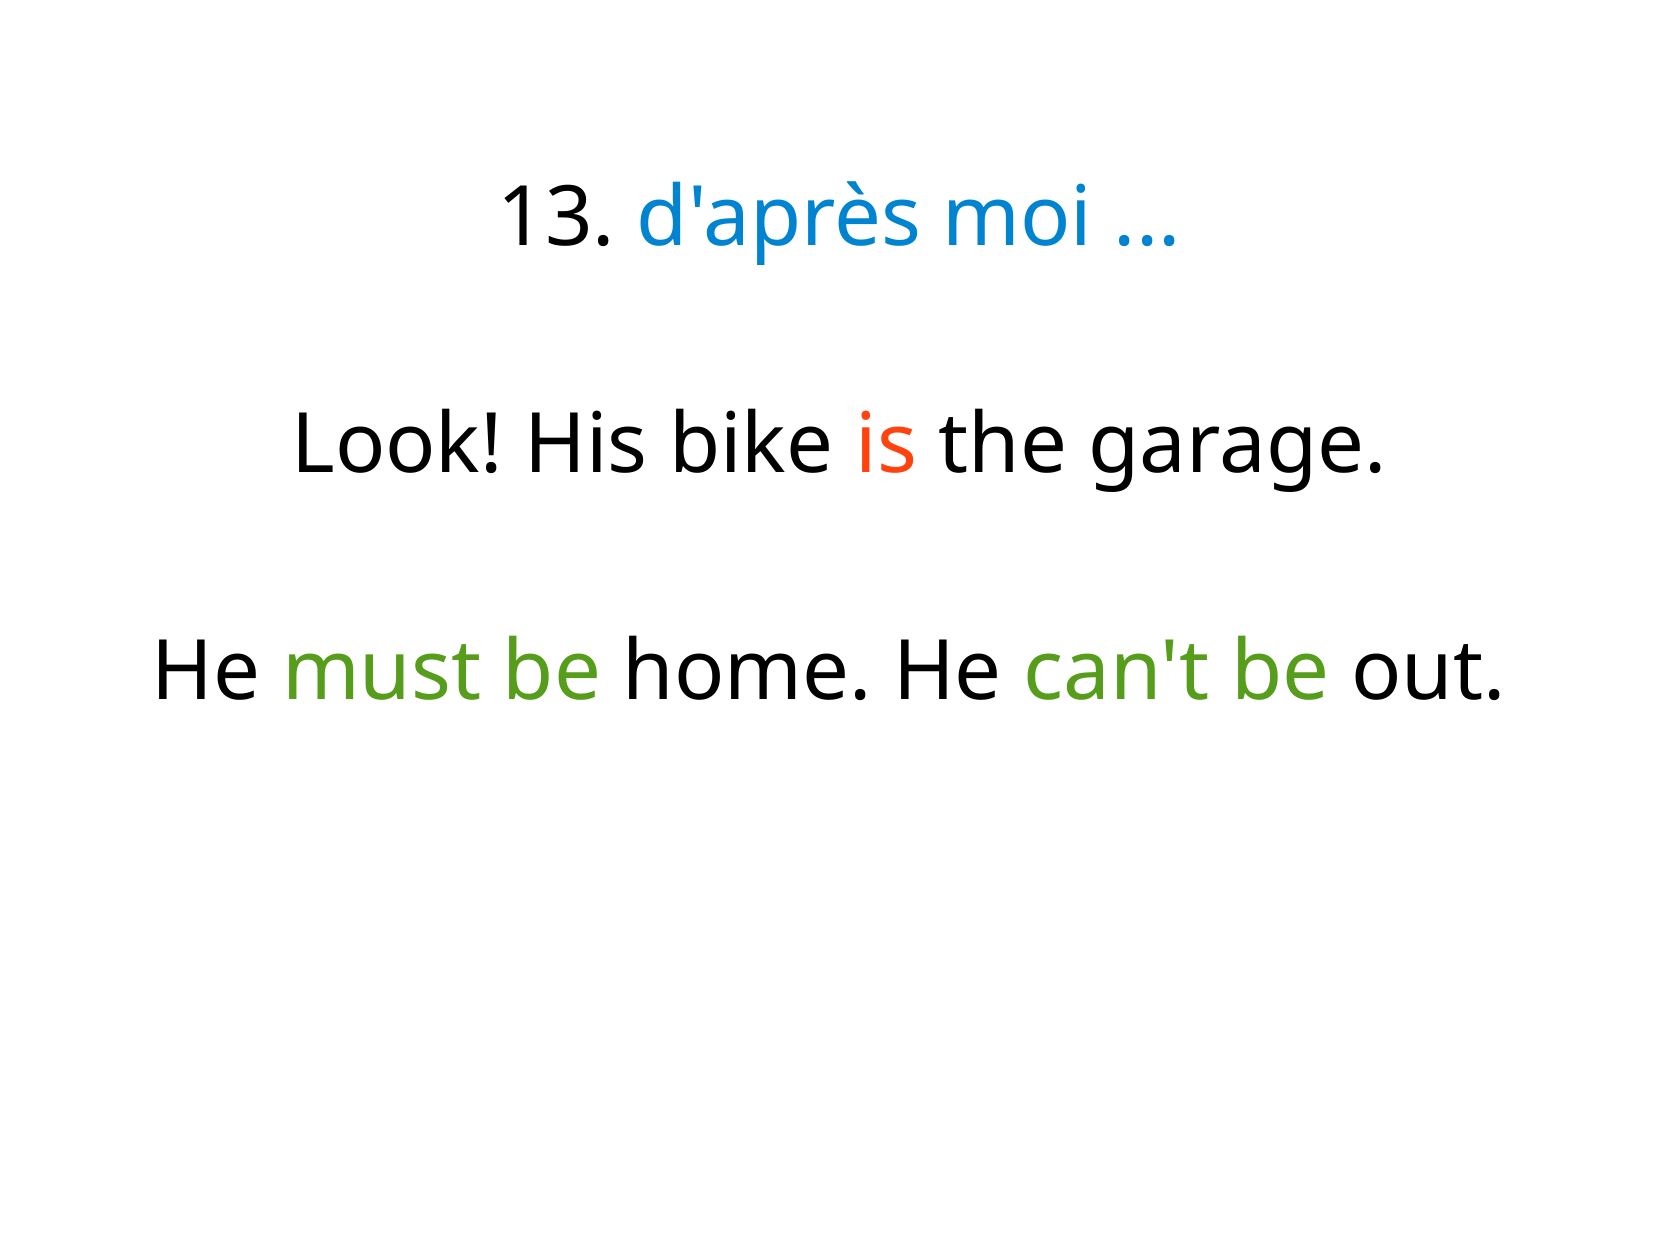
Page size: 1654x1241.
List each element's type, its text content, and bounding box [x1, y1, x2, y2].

text_box 13. d'après moi ... Look! His bike is the garage. He must be home. He can't be out. [59, 35, 1642, 1225]
